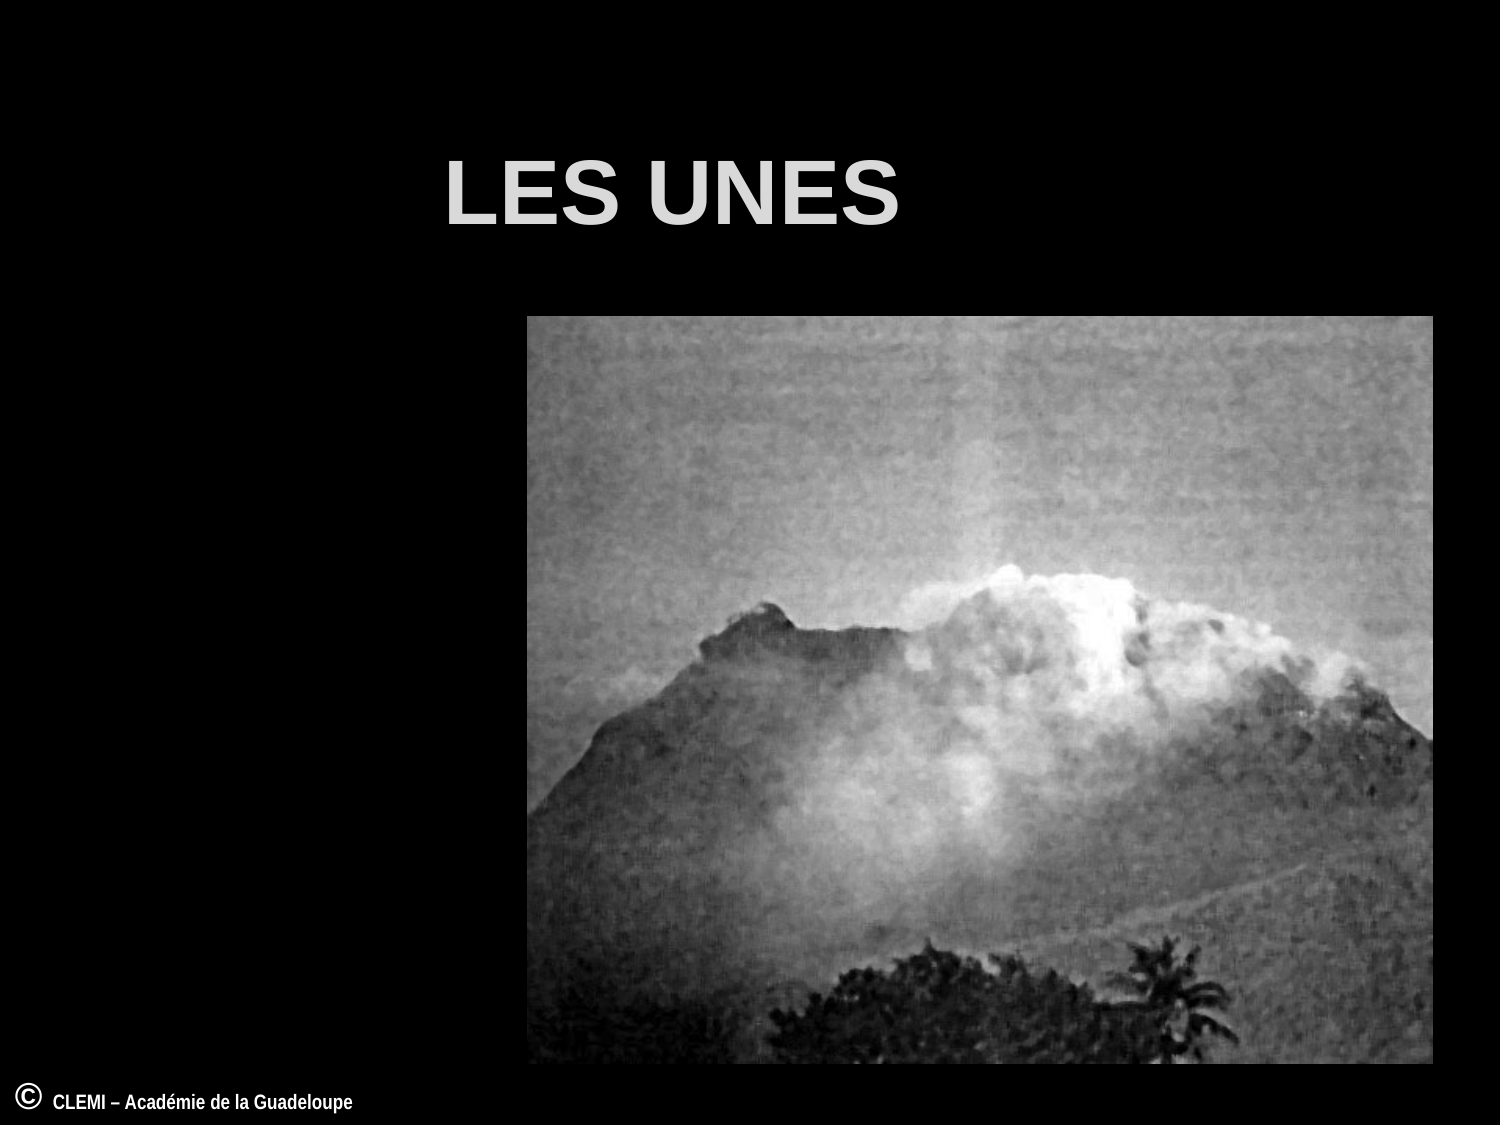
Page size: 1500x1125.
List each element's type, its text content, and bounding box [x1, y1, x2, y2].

picture [527, 316, 1433, 1064]
text_box © CLEMI – Académie de la Guadeloupe [0, 1067, 575, 1125]
title LES UNES [35, 105, 1311, 282]
